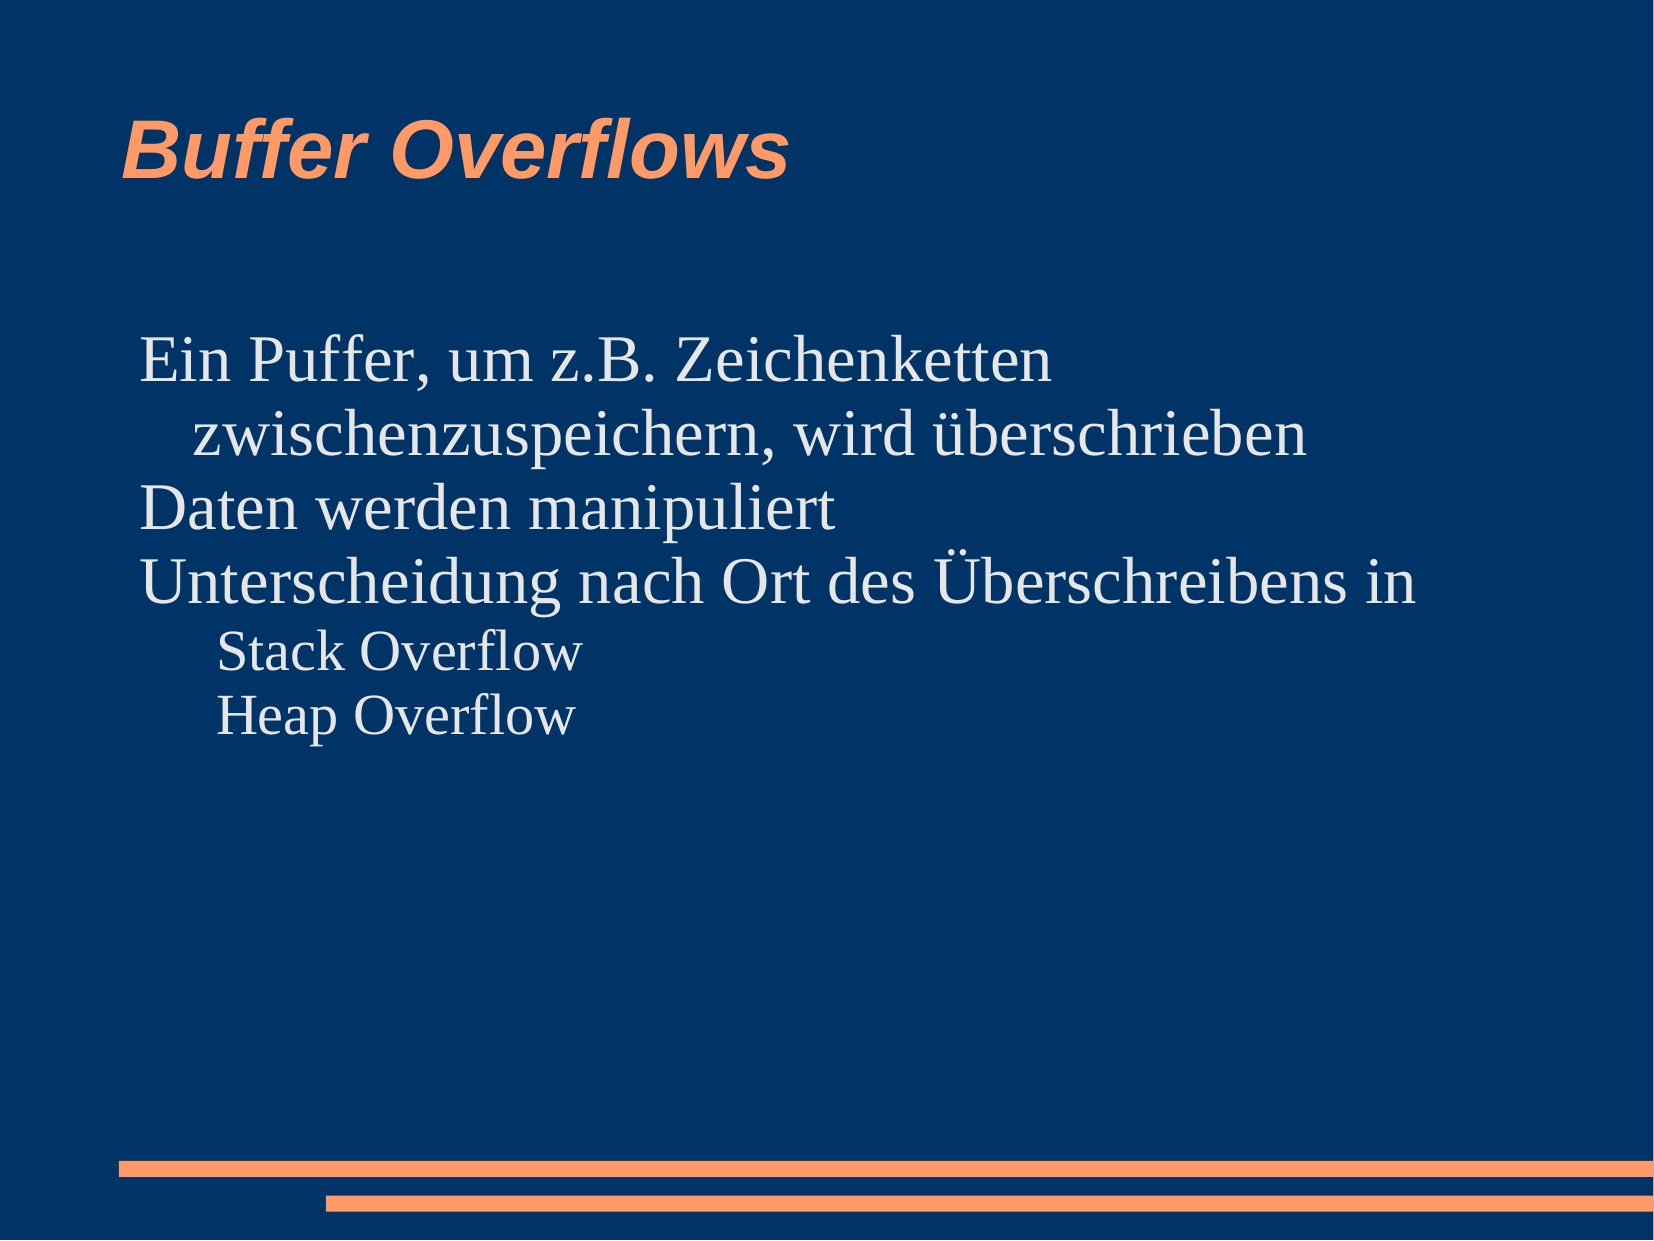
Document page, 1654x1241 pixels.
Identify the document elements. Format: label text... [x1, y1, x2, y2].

list Ein Puffer, um z.B. Zeichenketten zwischenzuspeichern, wird überschrieben Daten werden manipuliert Unterscheidung nach Ort des Überschreibens in Stack Overflow Heap Overflow [121, 322, 1561, 1118]
title Buffer Overflows [121, 53, 1534, 247]
